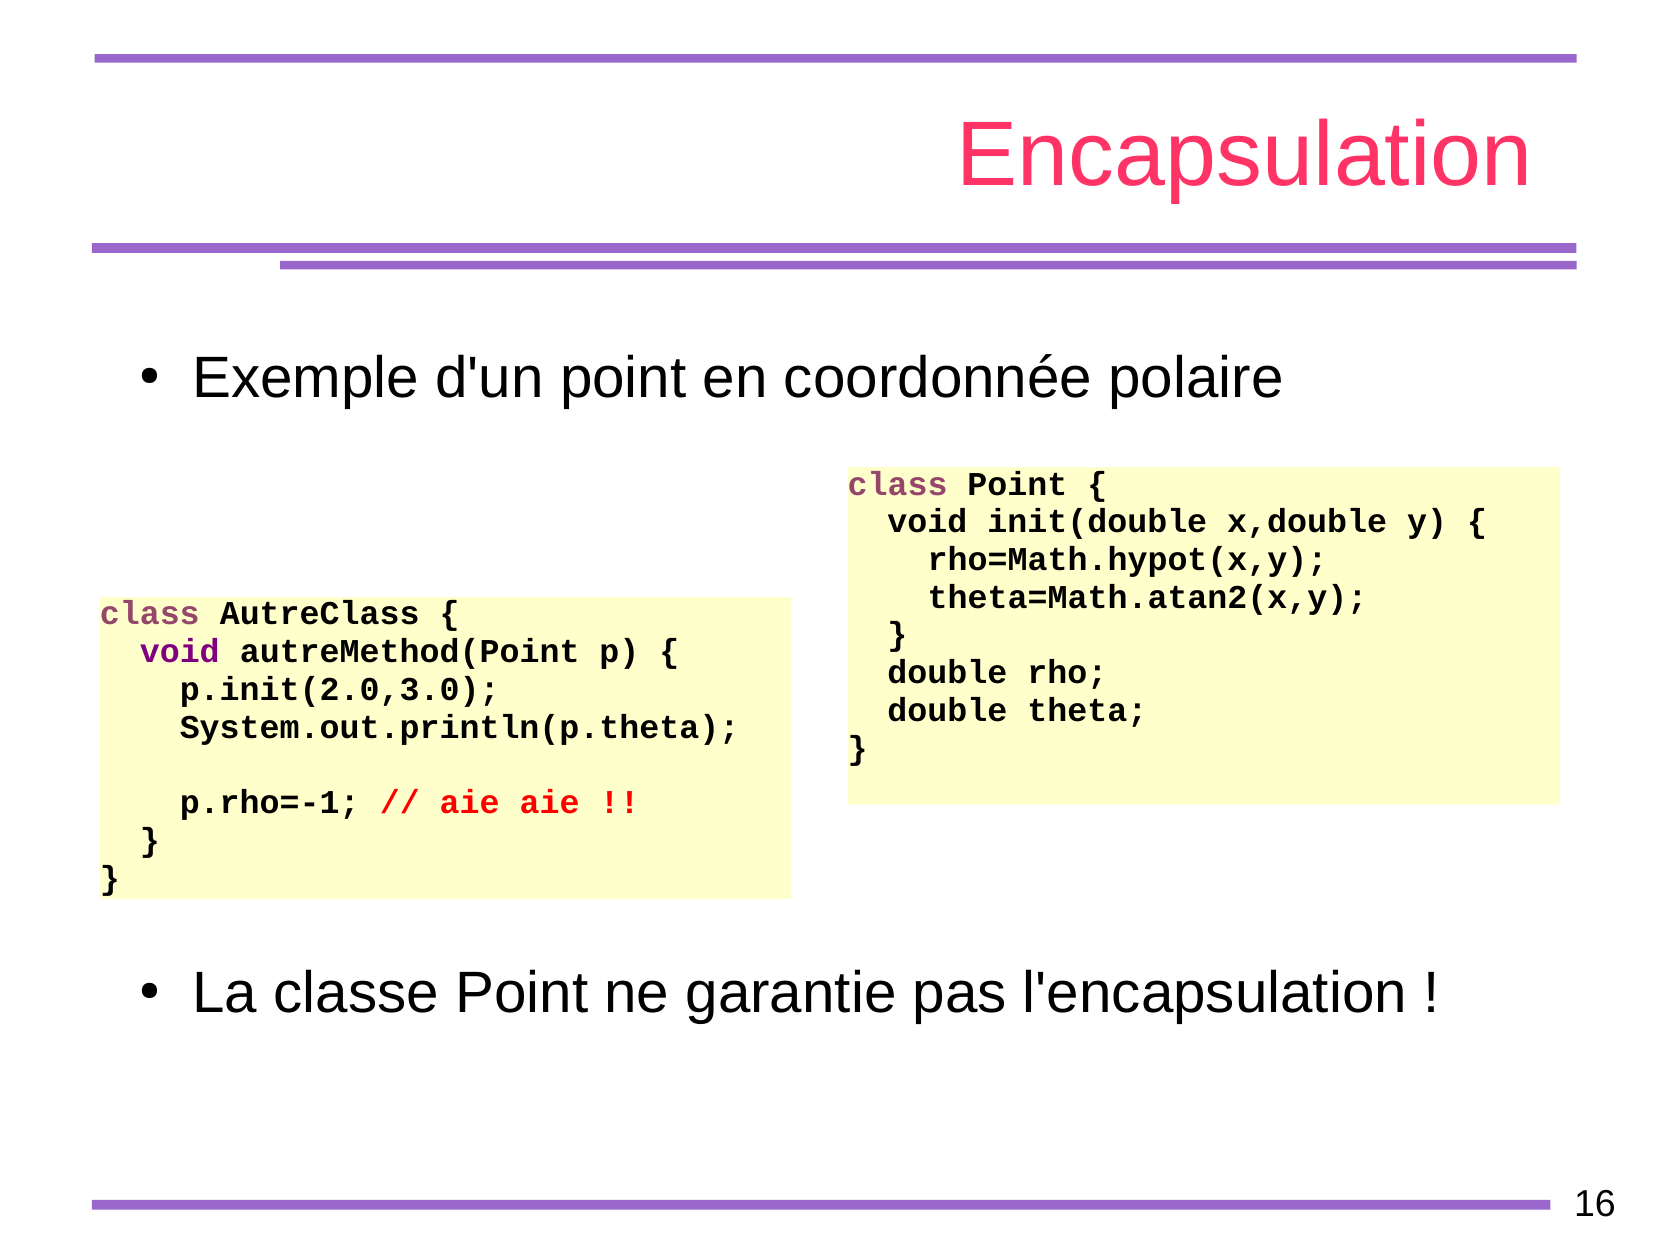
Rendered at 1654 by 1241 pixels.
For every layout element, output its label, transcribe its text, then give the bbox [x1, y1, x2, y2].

text_box class AutreClass { void autreMethod(Point p) { p.init(2.0,3.0); System.out.println(p.theta); p.rho=-1; // aie aie !! } } [99, 597, 792, 900]
text_box class Point { void init(double x,double y) { rho=Math.hypot(x,y); theta=Math.atan2(x,y); } double rho; double theta; } [847, 467, 1561, 805]
title Encapsulation [121, 49, 1534, 257]
list Exemple d'un point en coordonnée polaire La classe Point ne garantie pas l'encapsulation ! [121, 344, 1534, 1025]
